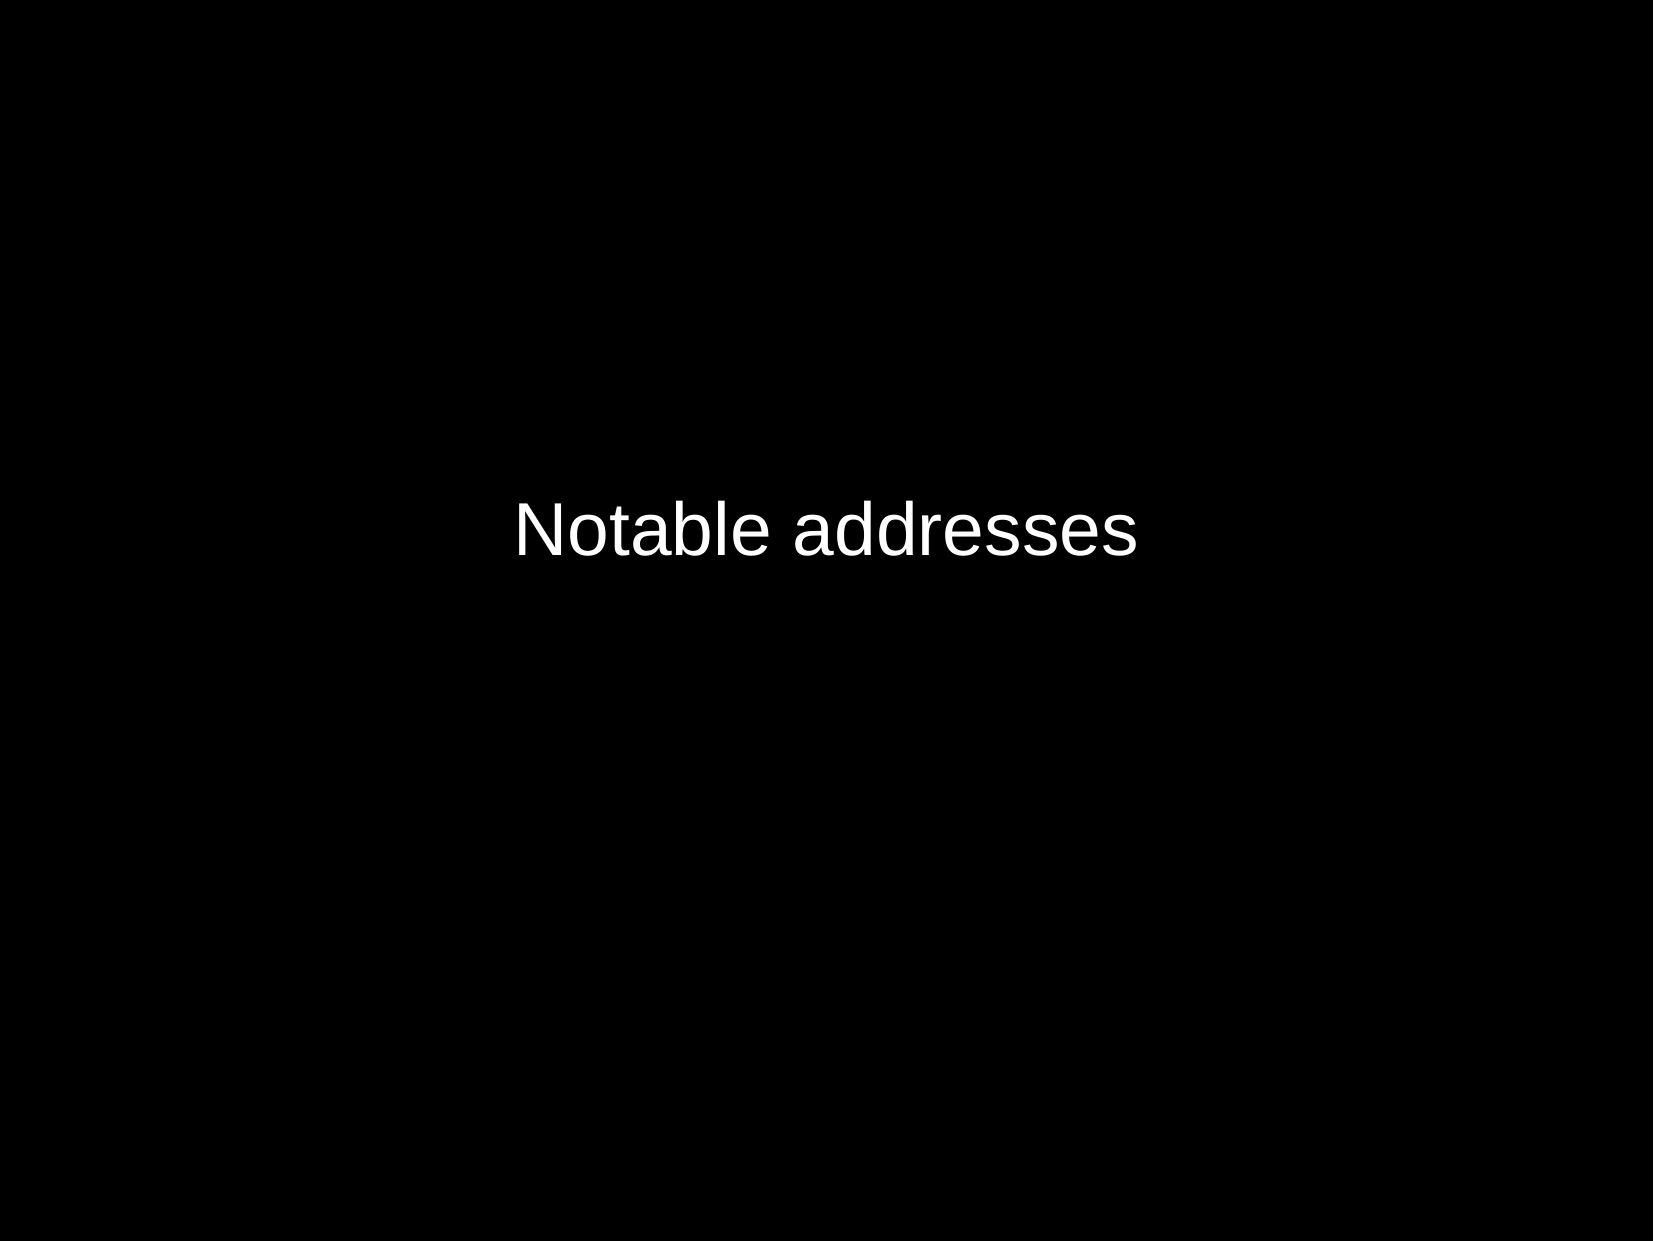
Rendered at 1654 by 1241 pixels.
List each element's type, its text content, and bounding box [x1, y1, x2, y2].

subtitle Notable addresses [82, 49, 1571, 1010]
